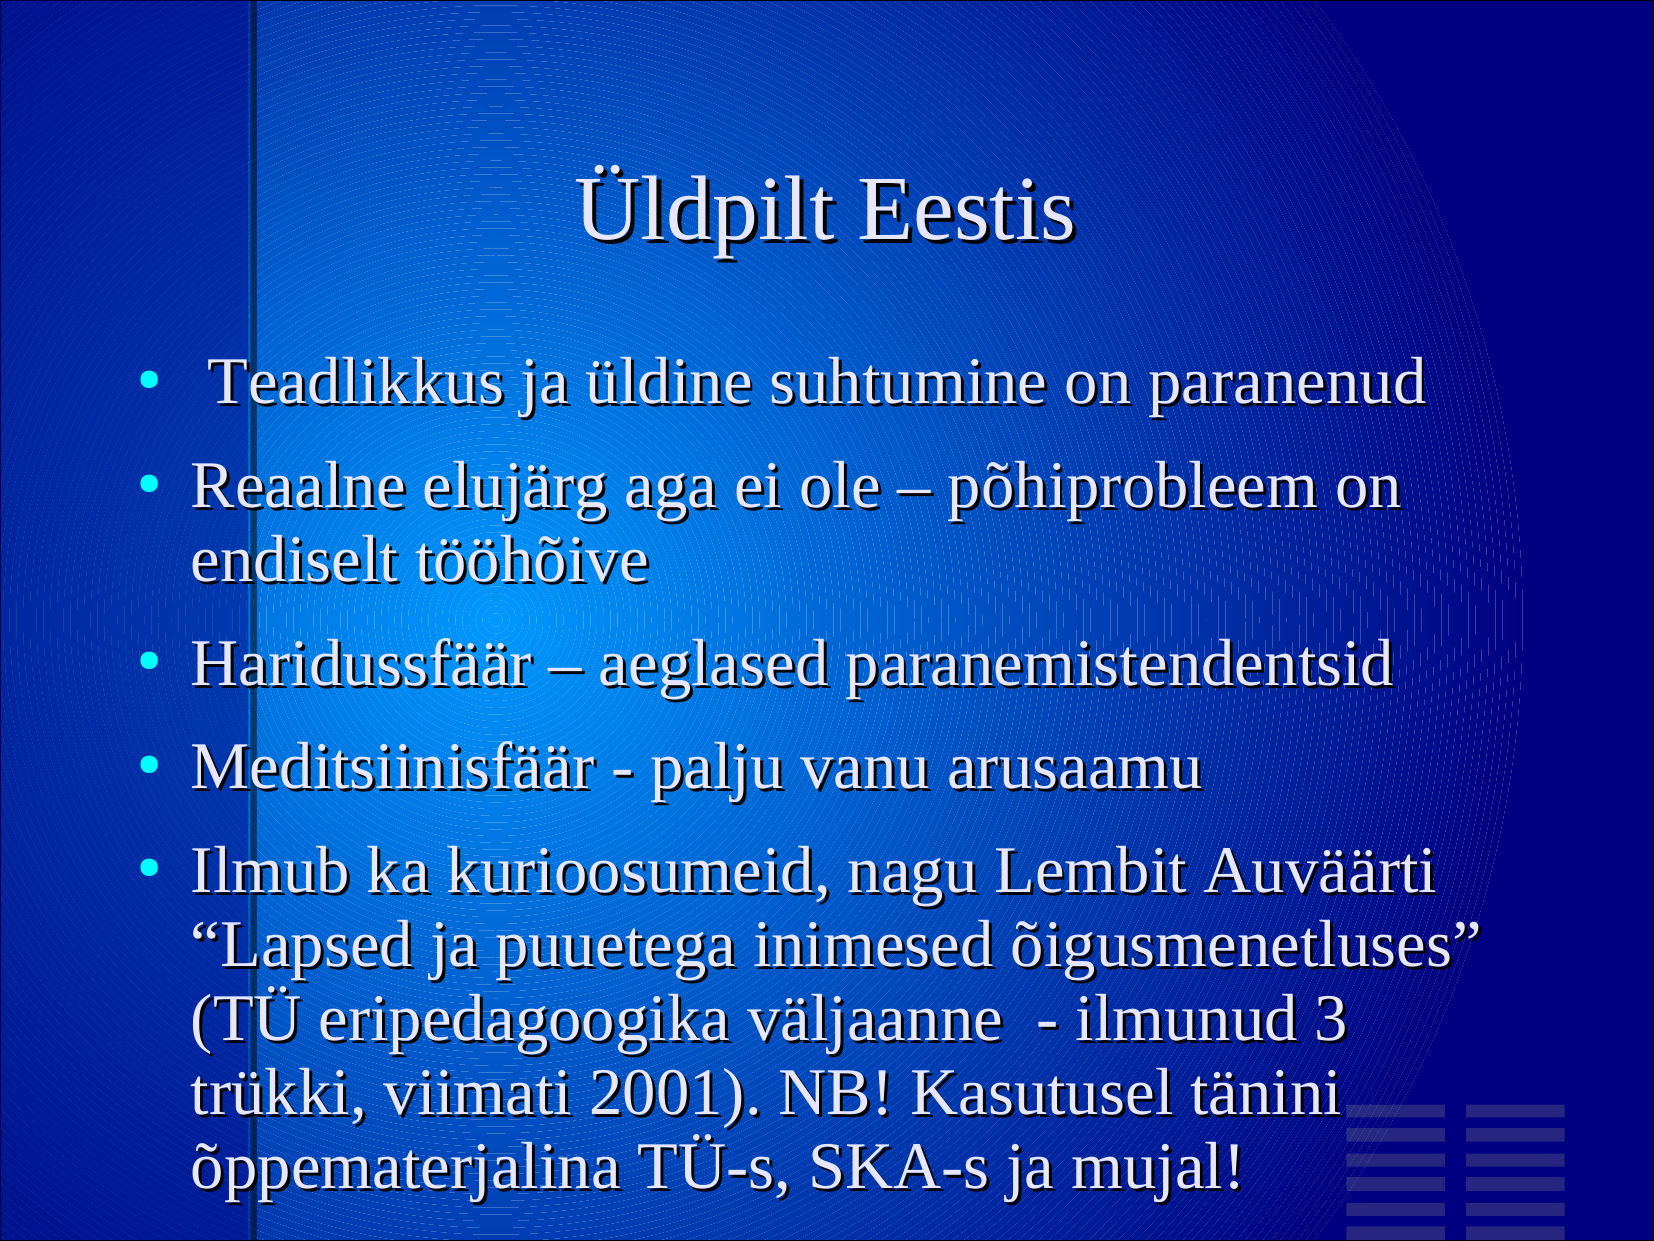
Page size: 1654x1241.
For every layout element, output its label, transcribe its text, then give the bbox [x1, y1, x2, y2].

title Üldpilt Eestis [119, 104, 1533, 313]
list Teadlikkus ja üldine suhtumine on paranenud Reaalne elujärg aga ei ole – põhiprobleem on endiselt tööhõive Haridussfäär – aeglased paranemistendentsid Meditsiinisfäär - palju vanu arusaamu Ilmub ka kurioosumeid, nagu Lembit Auväärti “Lapsed ja puuetega inimesed õigusmenetluses” (TÜ eripedagoogika väljaanne - ilmunud 3 trükki, viimati 2001). NB! Kasutusel tänini õppematerjalina TÜ-s, SKA-s ja mujal! [119, 344, 1533, 1204]
